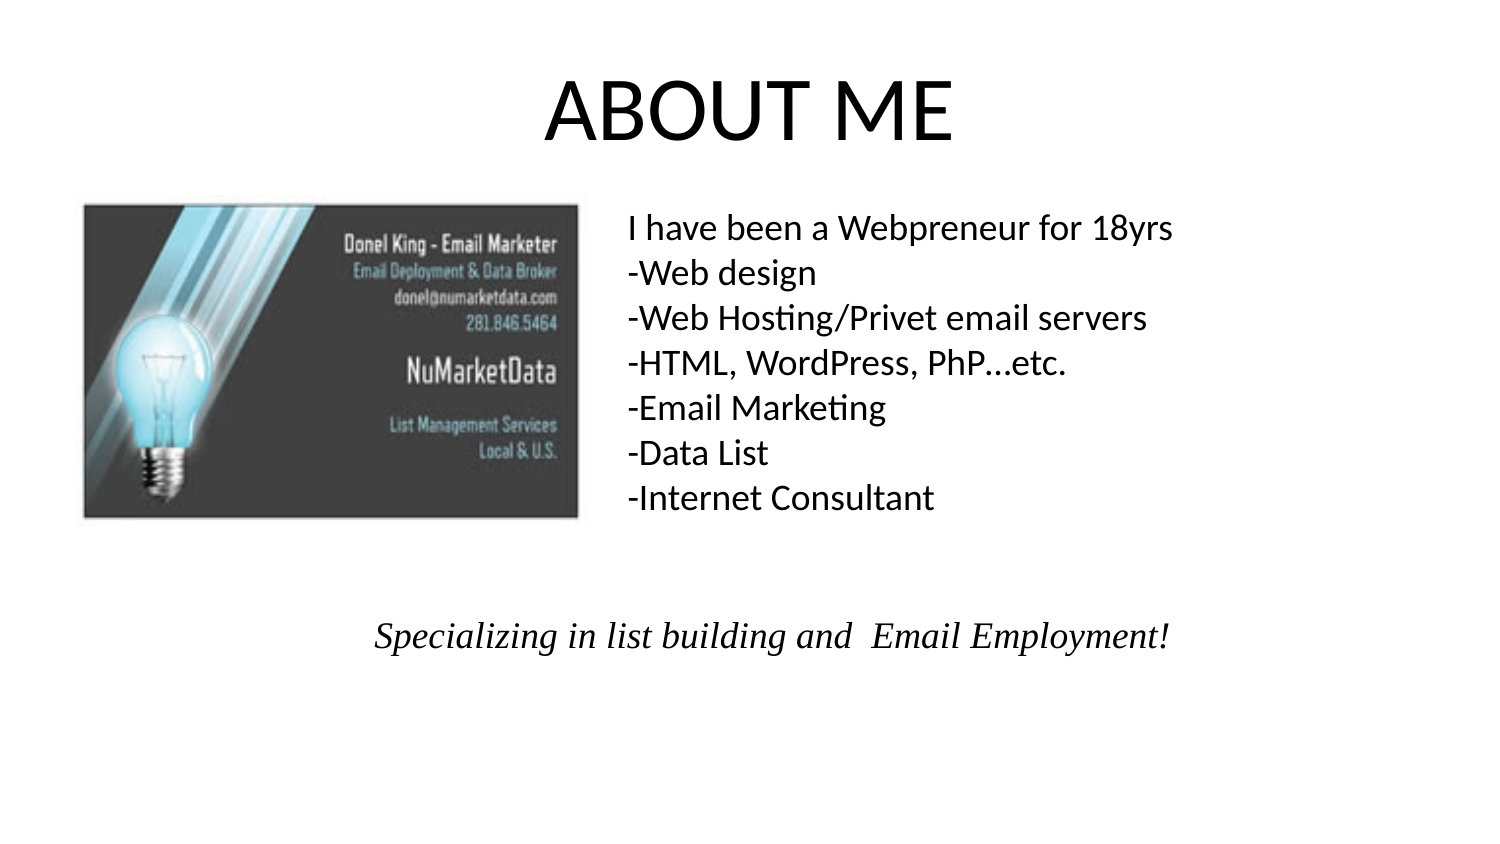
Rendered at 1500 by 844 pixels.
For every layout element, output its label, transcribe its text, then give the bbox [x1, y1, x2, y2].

picture [75, 195, 588, 529]
text_box I have been a Webpreneur for 18yrs -Web design -Web Hosting/Privet email servers -HTML, WordPress, PhP…etc. -Email Marketing -Data List -Internet Consultant [612, 195, 1325, 525]
text_box Specializing in list building and Email Employment! [97, 562, 1448, 704]
title ABOUT ME [75, 33, 1426, 175]
